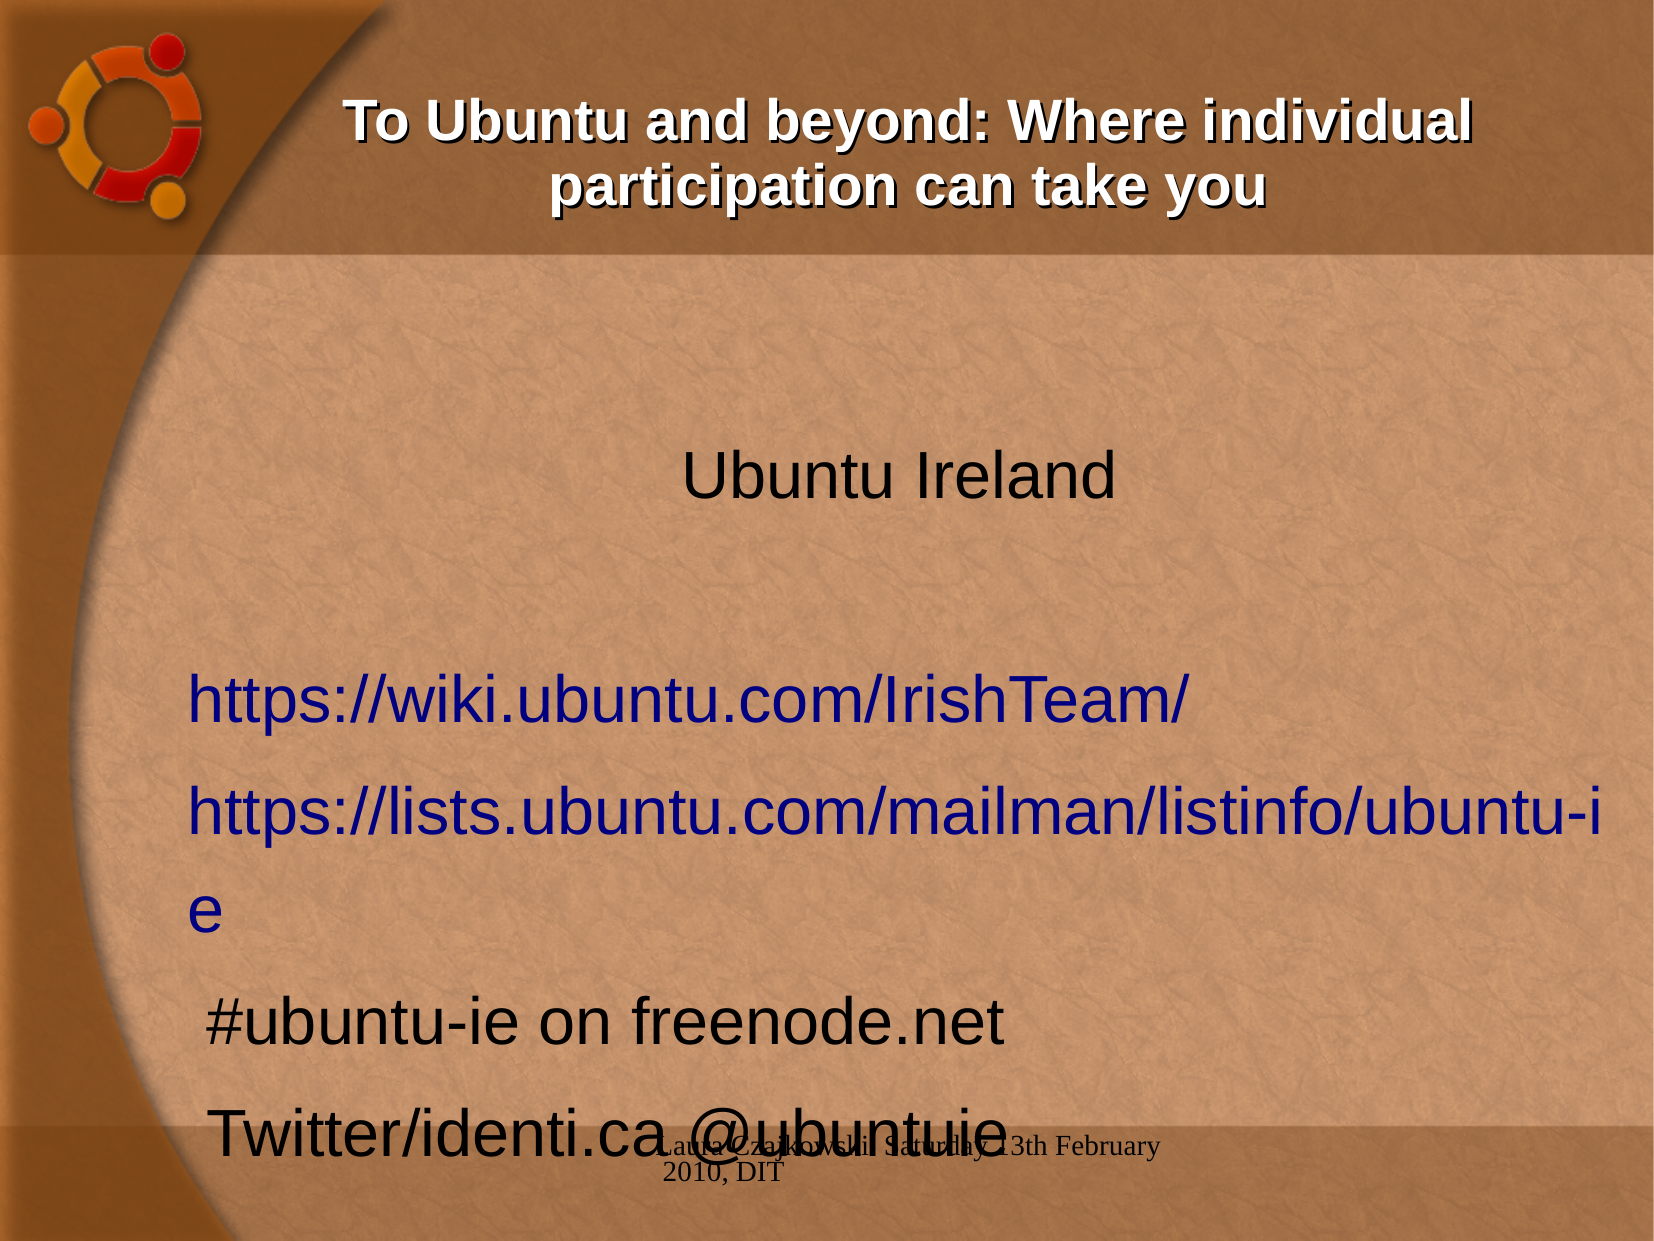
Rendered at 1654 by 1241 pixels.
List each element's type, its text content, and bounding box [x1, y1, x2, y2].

title To Ubuntu and beyond: Where individual participation can take you [187, 56, 1630, 250]
picture [0, 0, 1654, 1241]
subtitle Ubuntu Ireland https://wiki.ubuntu.com/IrishTeam/ https://lists.ubuntu.com/mailman/listinfo/ubuntu-ie #ubuntu-ie on freenode.net Twitter/identi.ca @ubuntuie [187, 284, 1630, 1115]
